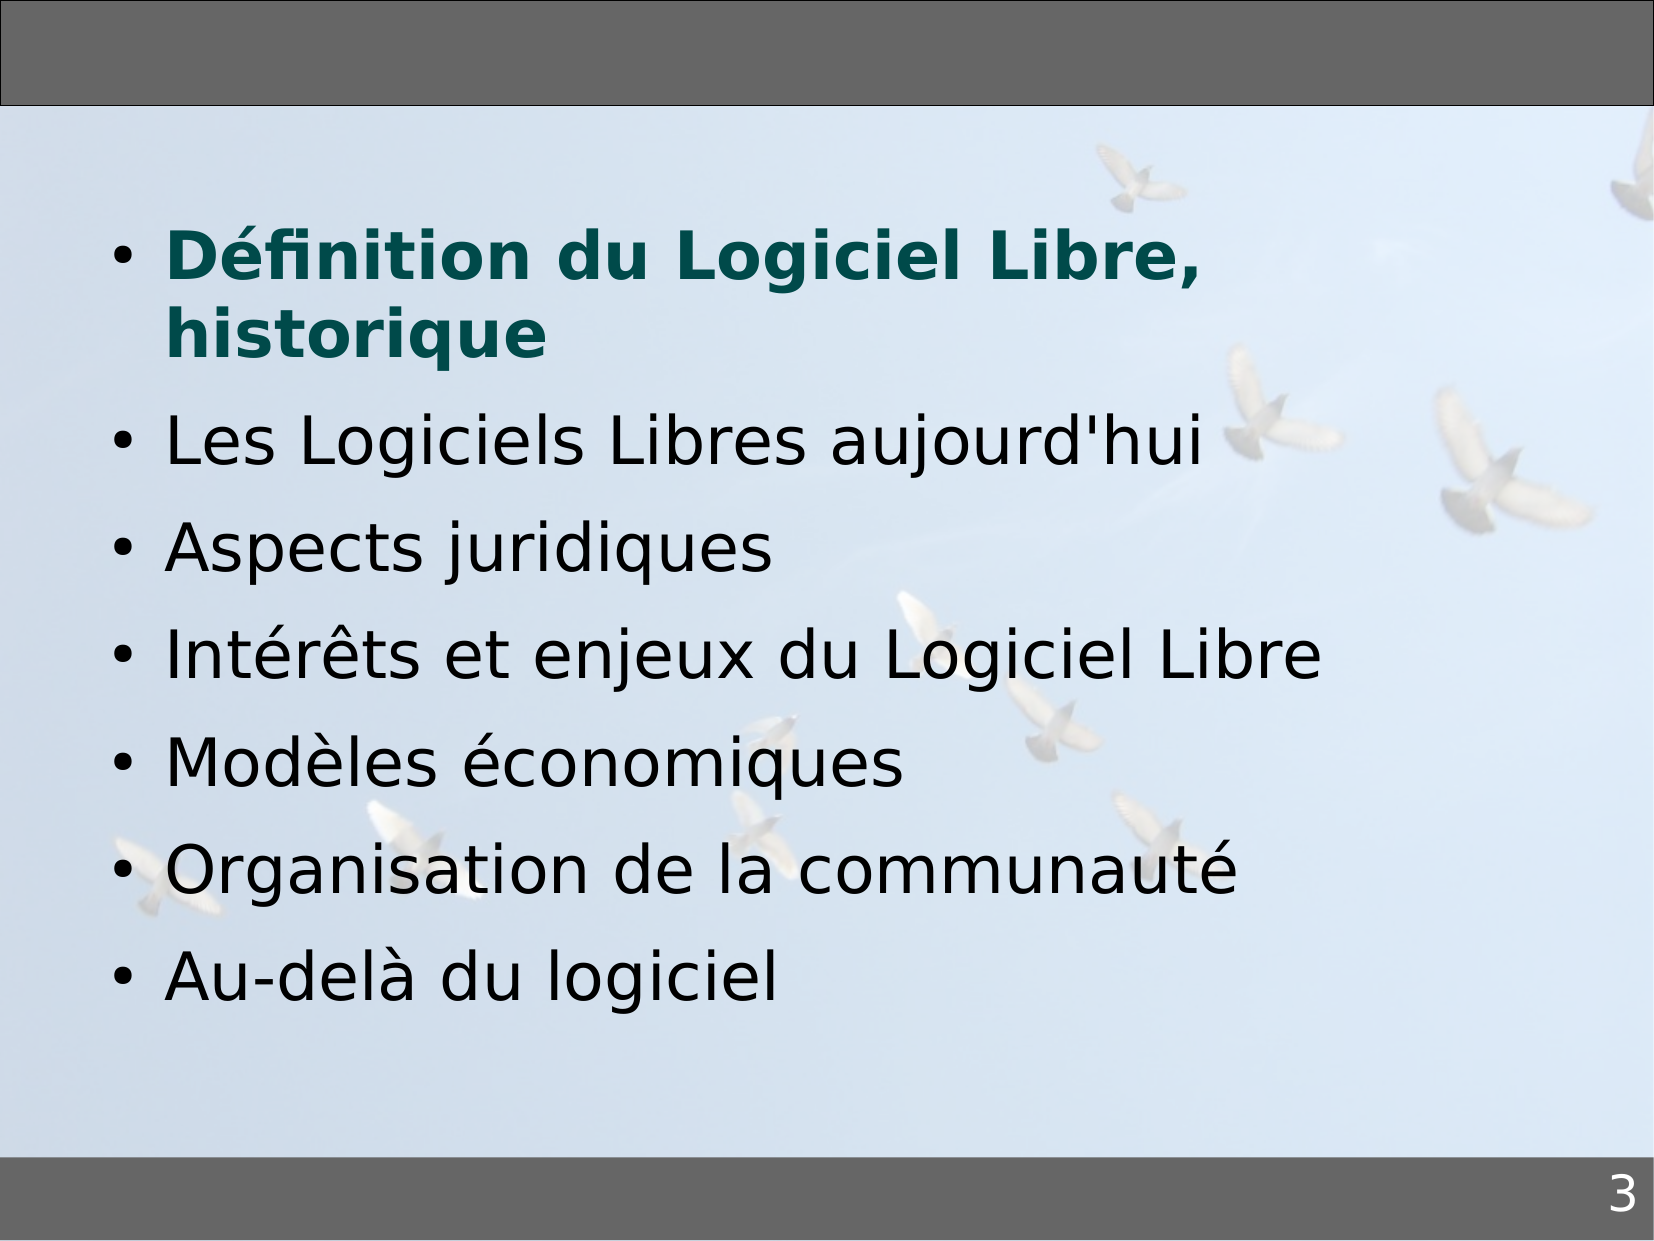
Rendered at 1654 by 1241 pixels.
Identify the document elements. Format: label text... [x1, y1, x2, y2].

list Définition du Logiciel Libre, historique Les Logiciels Libres aujourd'hui Aspects juridiques Intérêts et enjeux du Logiciel Libre Modèles économiques Organisation de la communauté Au-delà du logiciel [93, 217, 1582, 1017]
